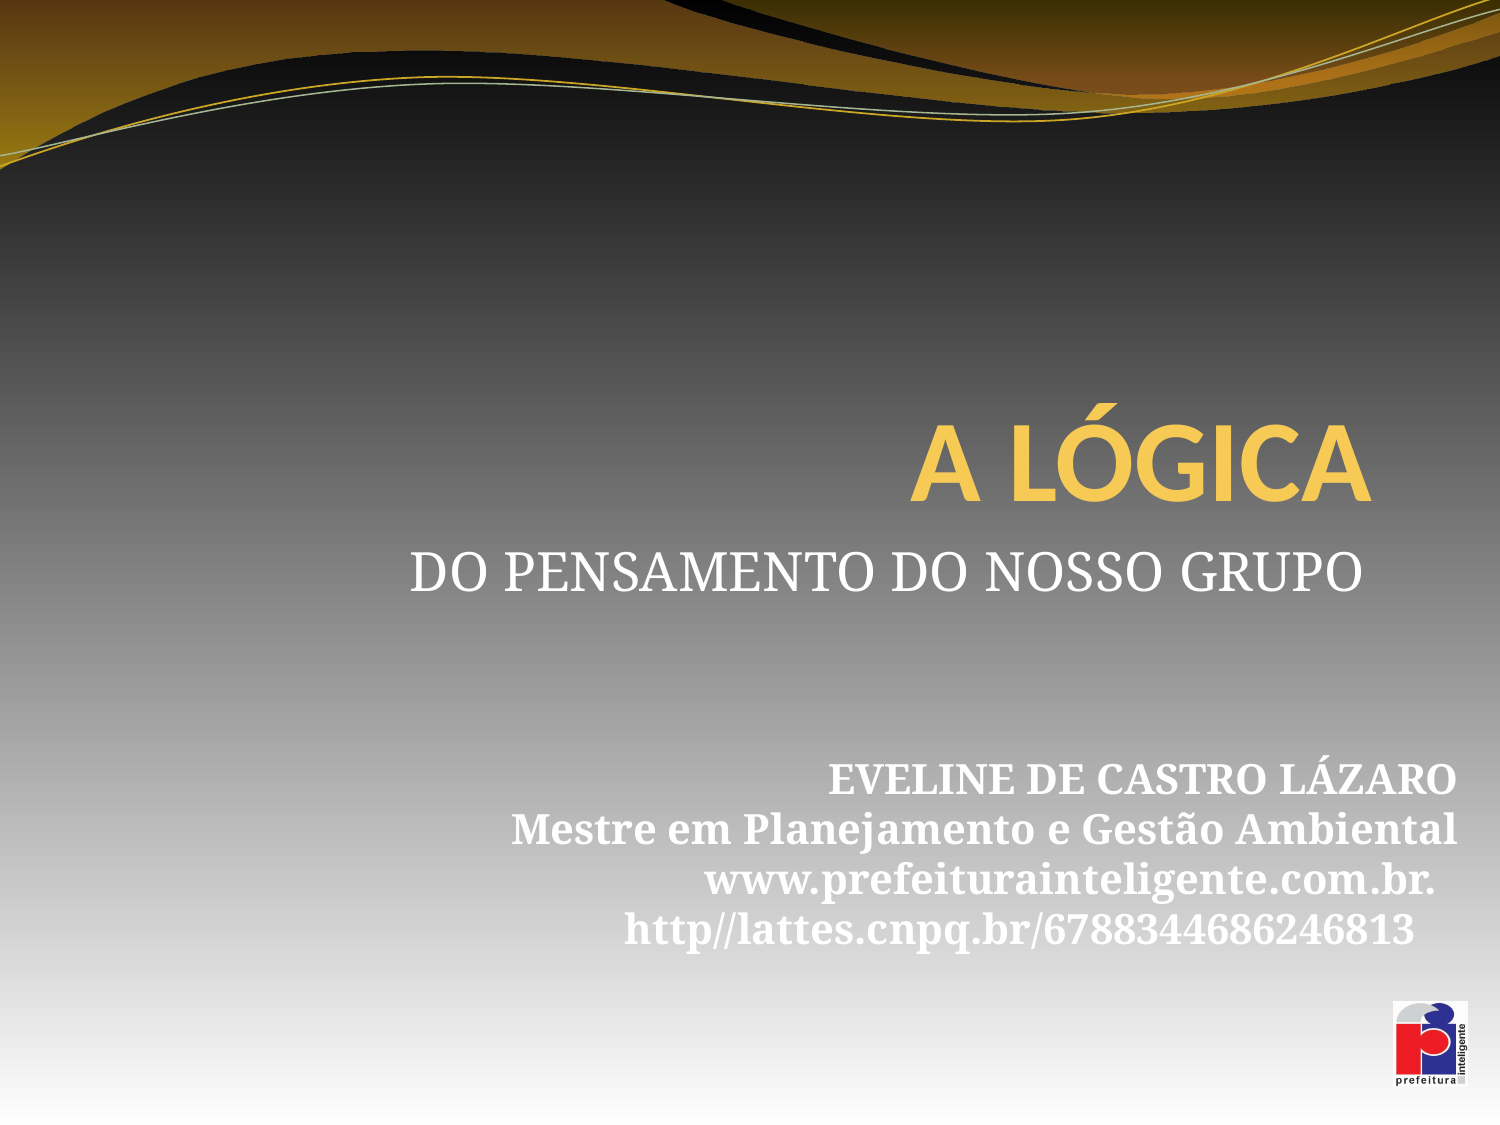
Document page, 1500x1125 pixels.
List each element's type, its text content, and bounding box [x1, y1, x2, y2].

footer EVELINE DE CASTRO LÁZARO Mestre em Planejamento e Gestão Ambiental www.prefeiturainteligente.com.br. http//lattes.cnpq.br/6788344686246813 [29, 707, 1459, 953]
subtitle DO PENSAMENTO DO NOSSO GRUPO [87, 529, 1376, 707]
picture [1393, 1001, 1468, 1087]
title A LÓGICA [87, 224, 1376, 525]
slide_number <número> [1345, 1036, 1471, 1097]
